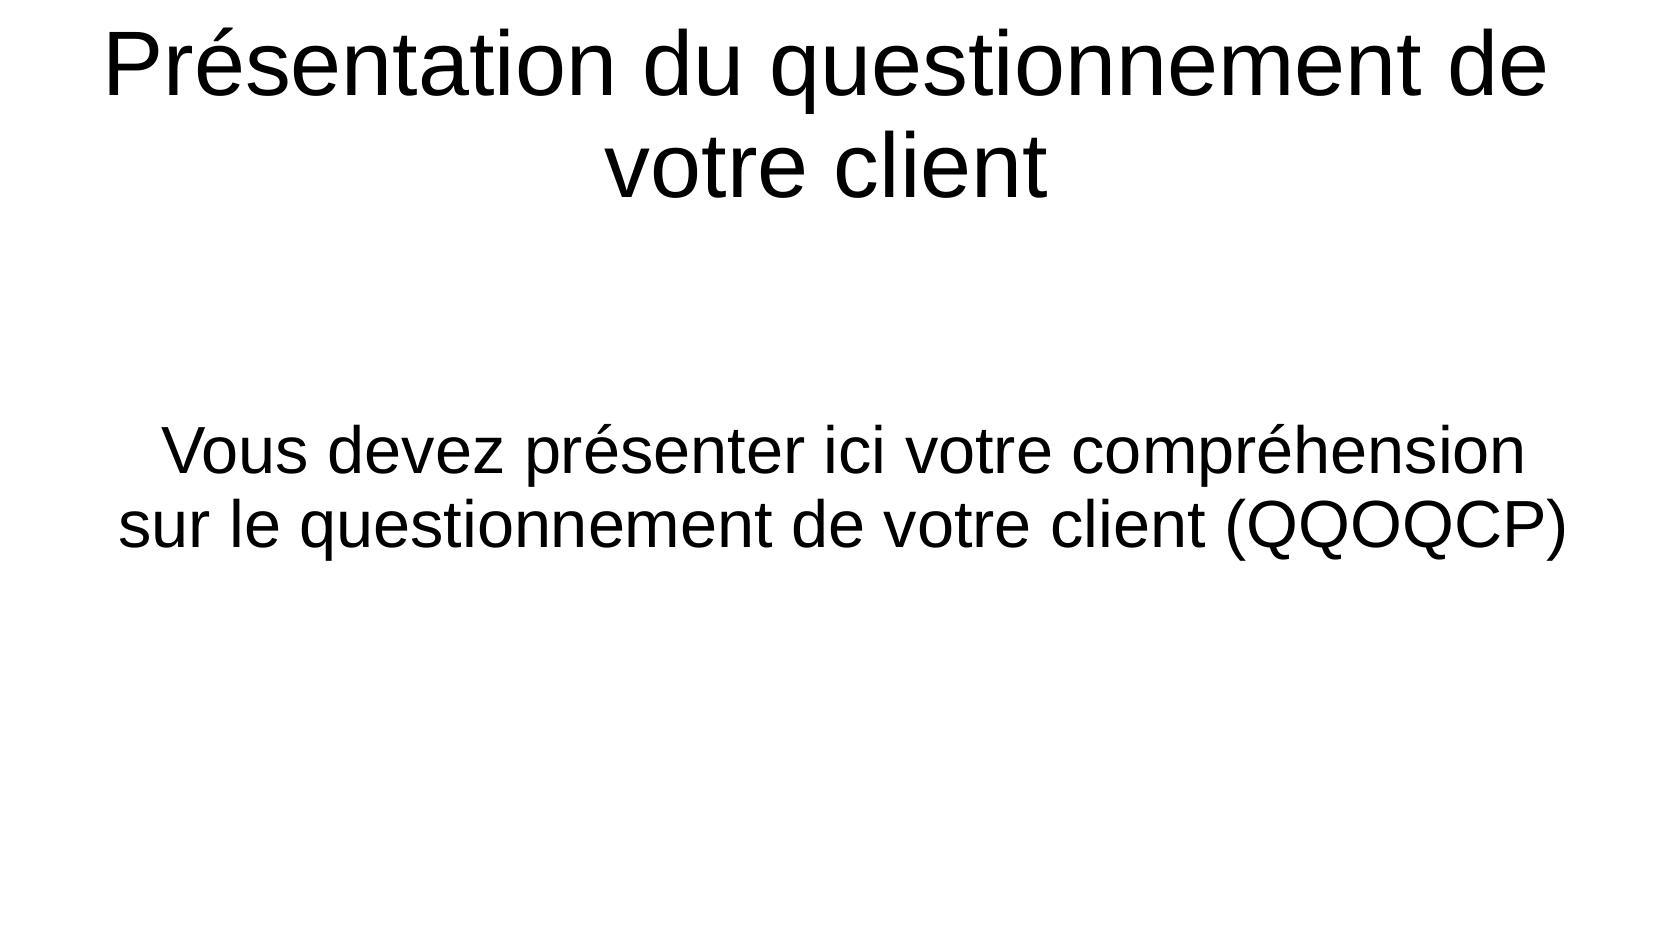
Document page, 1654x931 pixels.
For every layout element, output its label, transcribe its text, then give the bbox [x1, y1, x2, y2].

list Vous devez présenter ici votre compréhension sur le questionnement de votre client (QQOQCP) [82, 217, 1571, 758]
title Présentation du questionnement de votre client [82, 12, 1571, 217]
